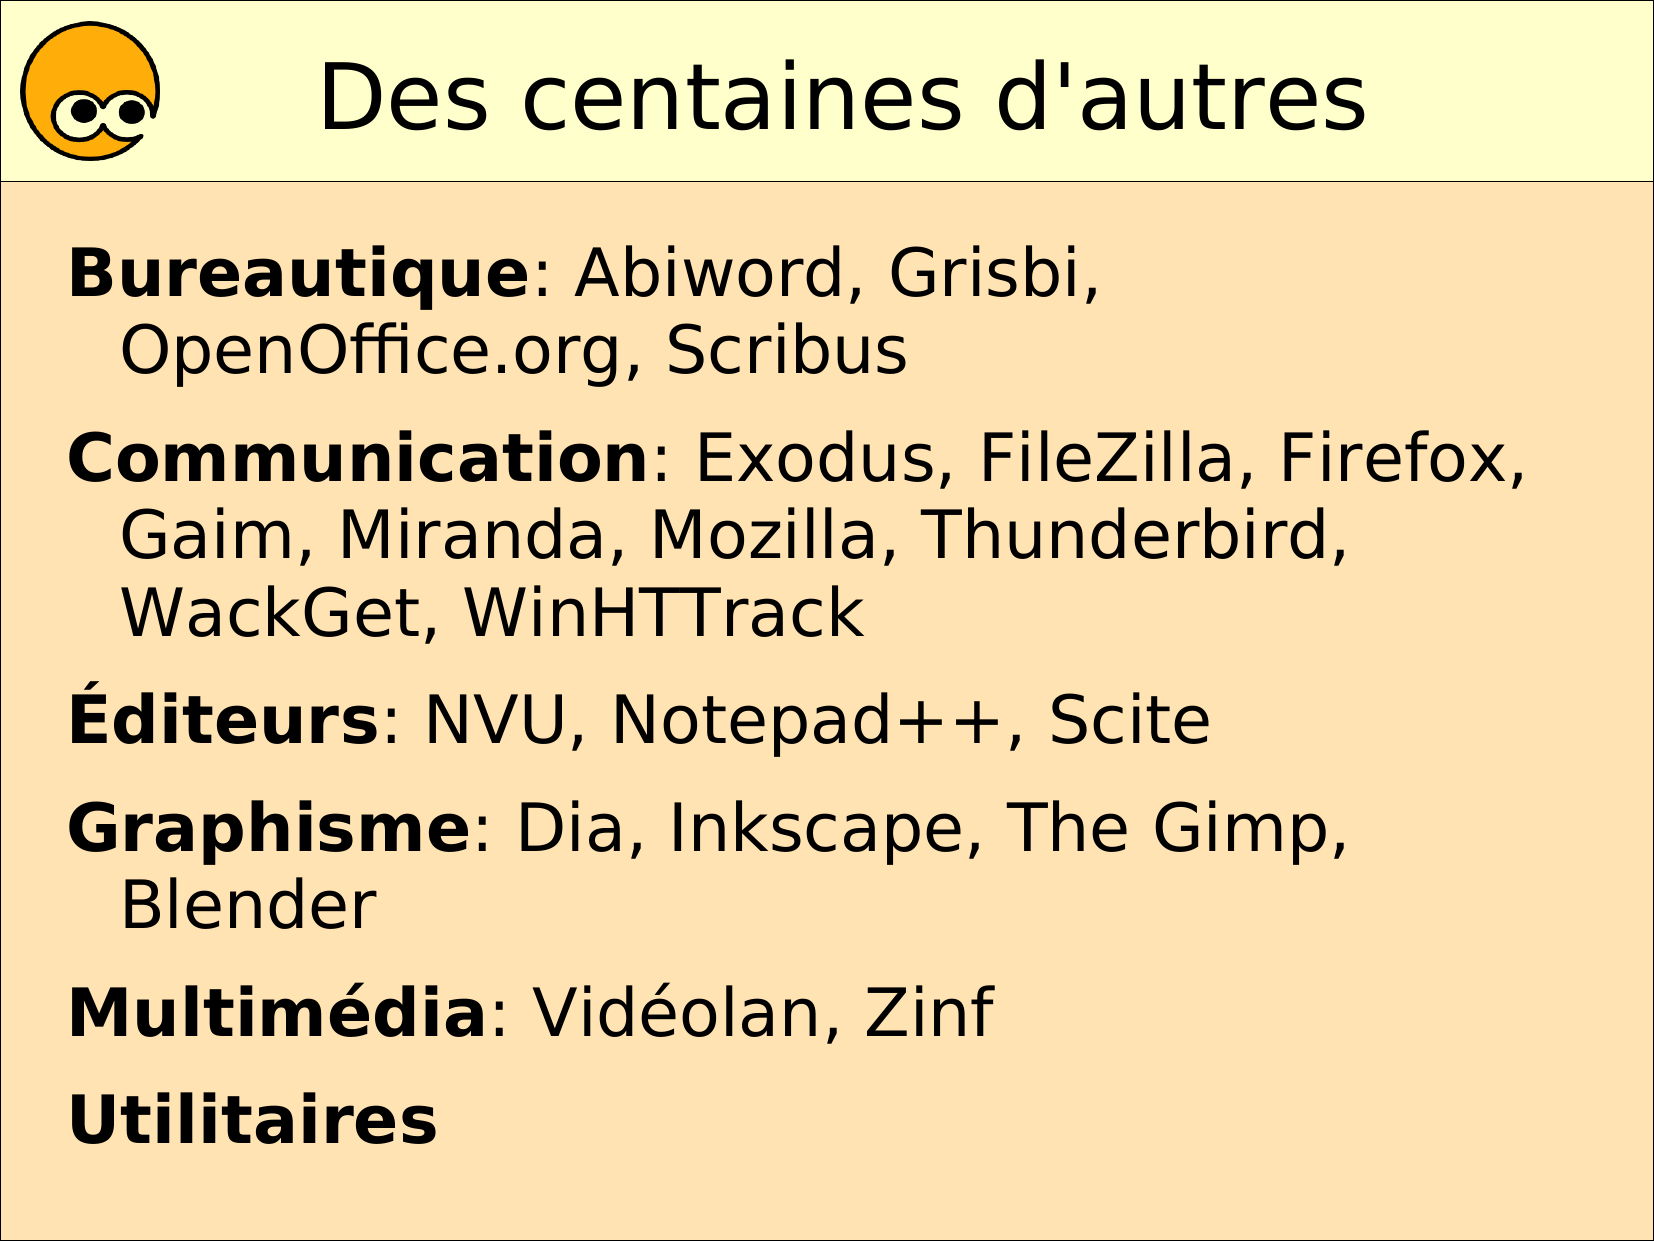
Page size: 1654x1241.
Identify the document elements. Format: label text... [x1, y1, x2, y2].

picture [20, 21, 160, 161]
list Bureautique: Abiword, Grisbi, OpenOffice.org, Scribus Communication: Exodus, FileZilla, Firefox, Gaim, Miranda, Mozilla, Thunderbird, WackGet, WinHTTrack Éditeurs: NVU, Notepad++, Scite Graphisme: Dia, Inkscape, The Gimp, Blender Multimédia: Vidéolan, Zinf Utilitaires [48, 234, 1597, 1160]
title Des centaines d'autres [135, 43, 1552, 151]
